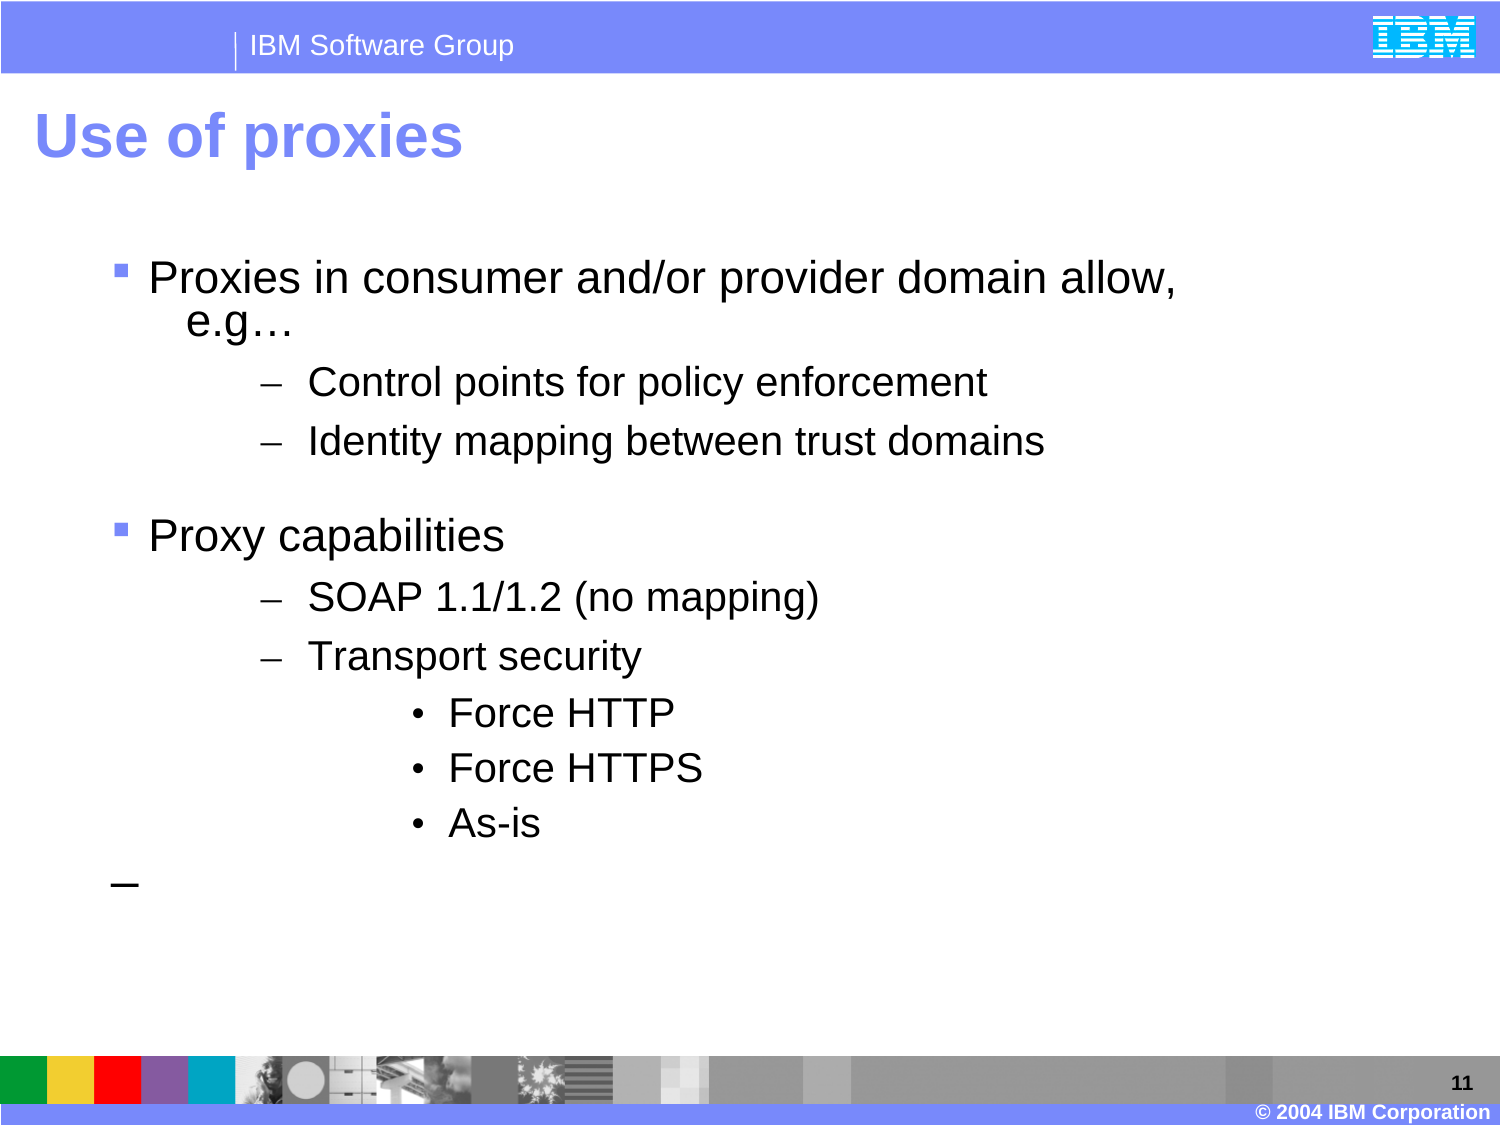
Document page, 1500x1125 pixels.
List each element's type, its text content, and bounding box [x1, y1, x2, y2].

title Use of proxies [19, 97, 1483, 181]
list Proxies in consumer and/or provider domain allow, e.g… Control points for policy enforcement Identity mapping between trust domains Proxy capabilities SOAP 1.1/1.2 (no mapping) Transport security Force HTTP Force HTTPS As-is [96, 250, 1255, 1005]
picture [0, 1056, 1500, 1104]
